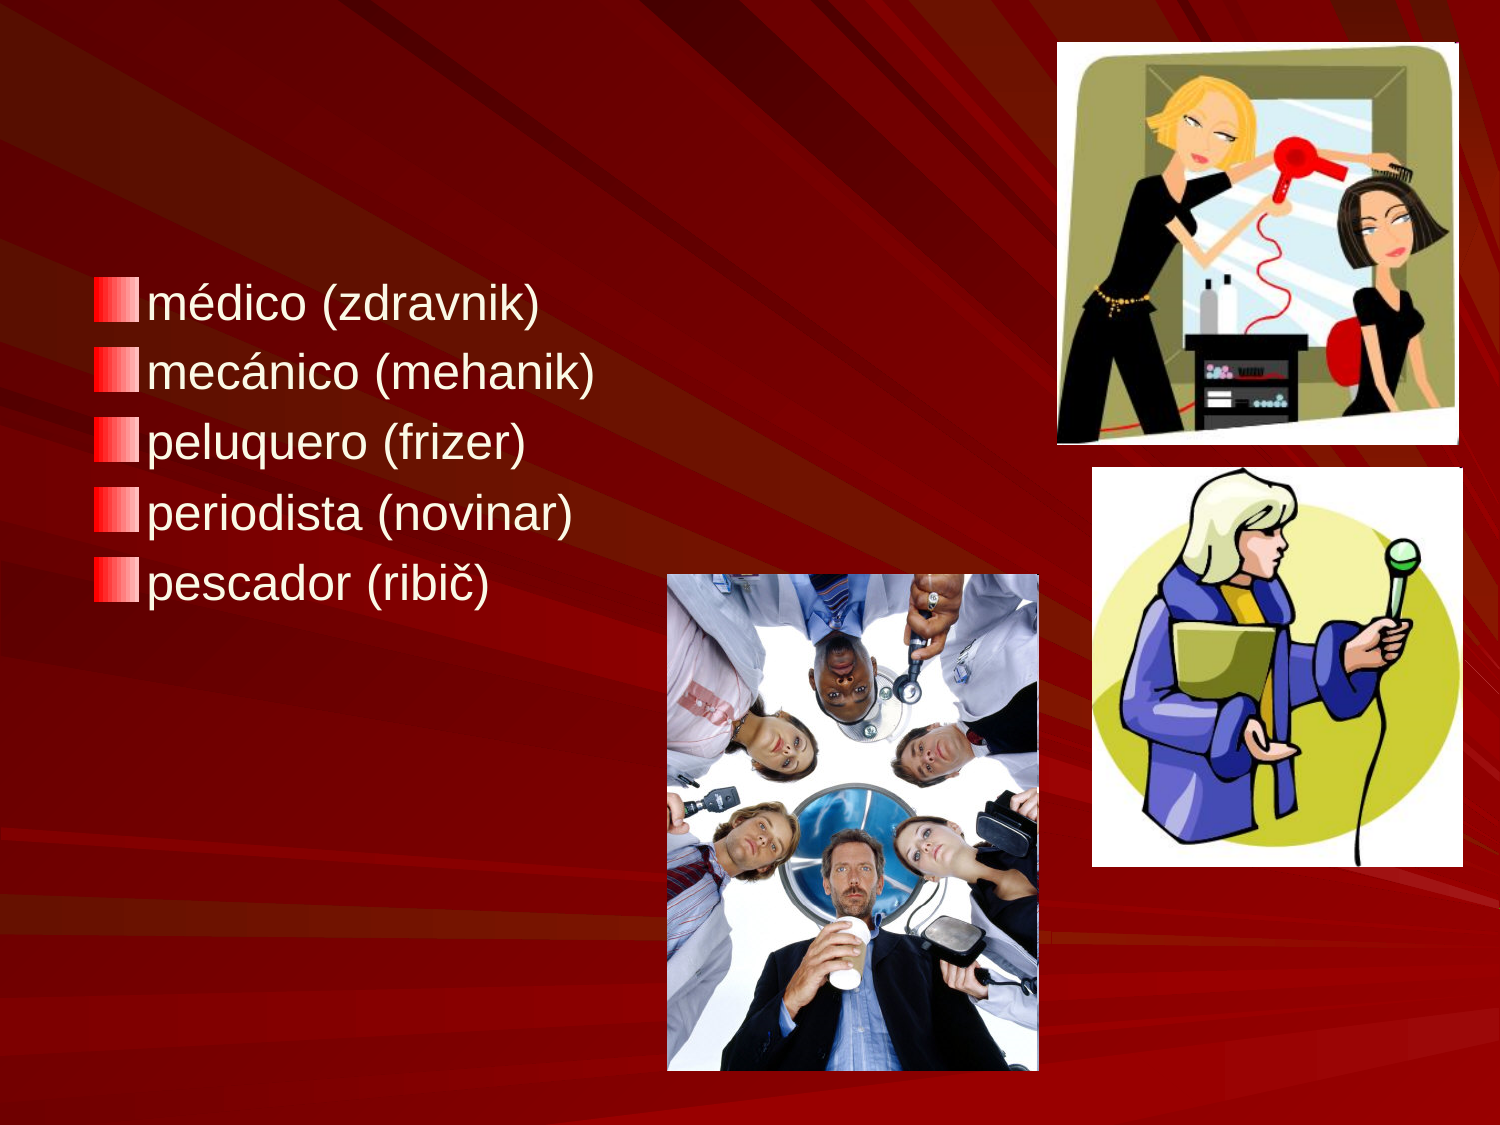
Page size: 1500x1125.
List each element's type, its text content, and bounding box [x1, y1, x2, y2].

picture [667, 574, 1039, 1072]
list médico (zdravnik) mecánico (mehanik) peluquero (frizer) periodista (novinar) pescador (ribič) [75, 262, 1425, 1006]
picture [1092, 467, 1463, 867]
picture [1057, 42, 1459, 445]
